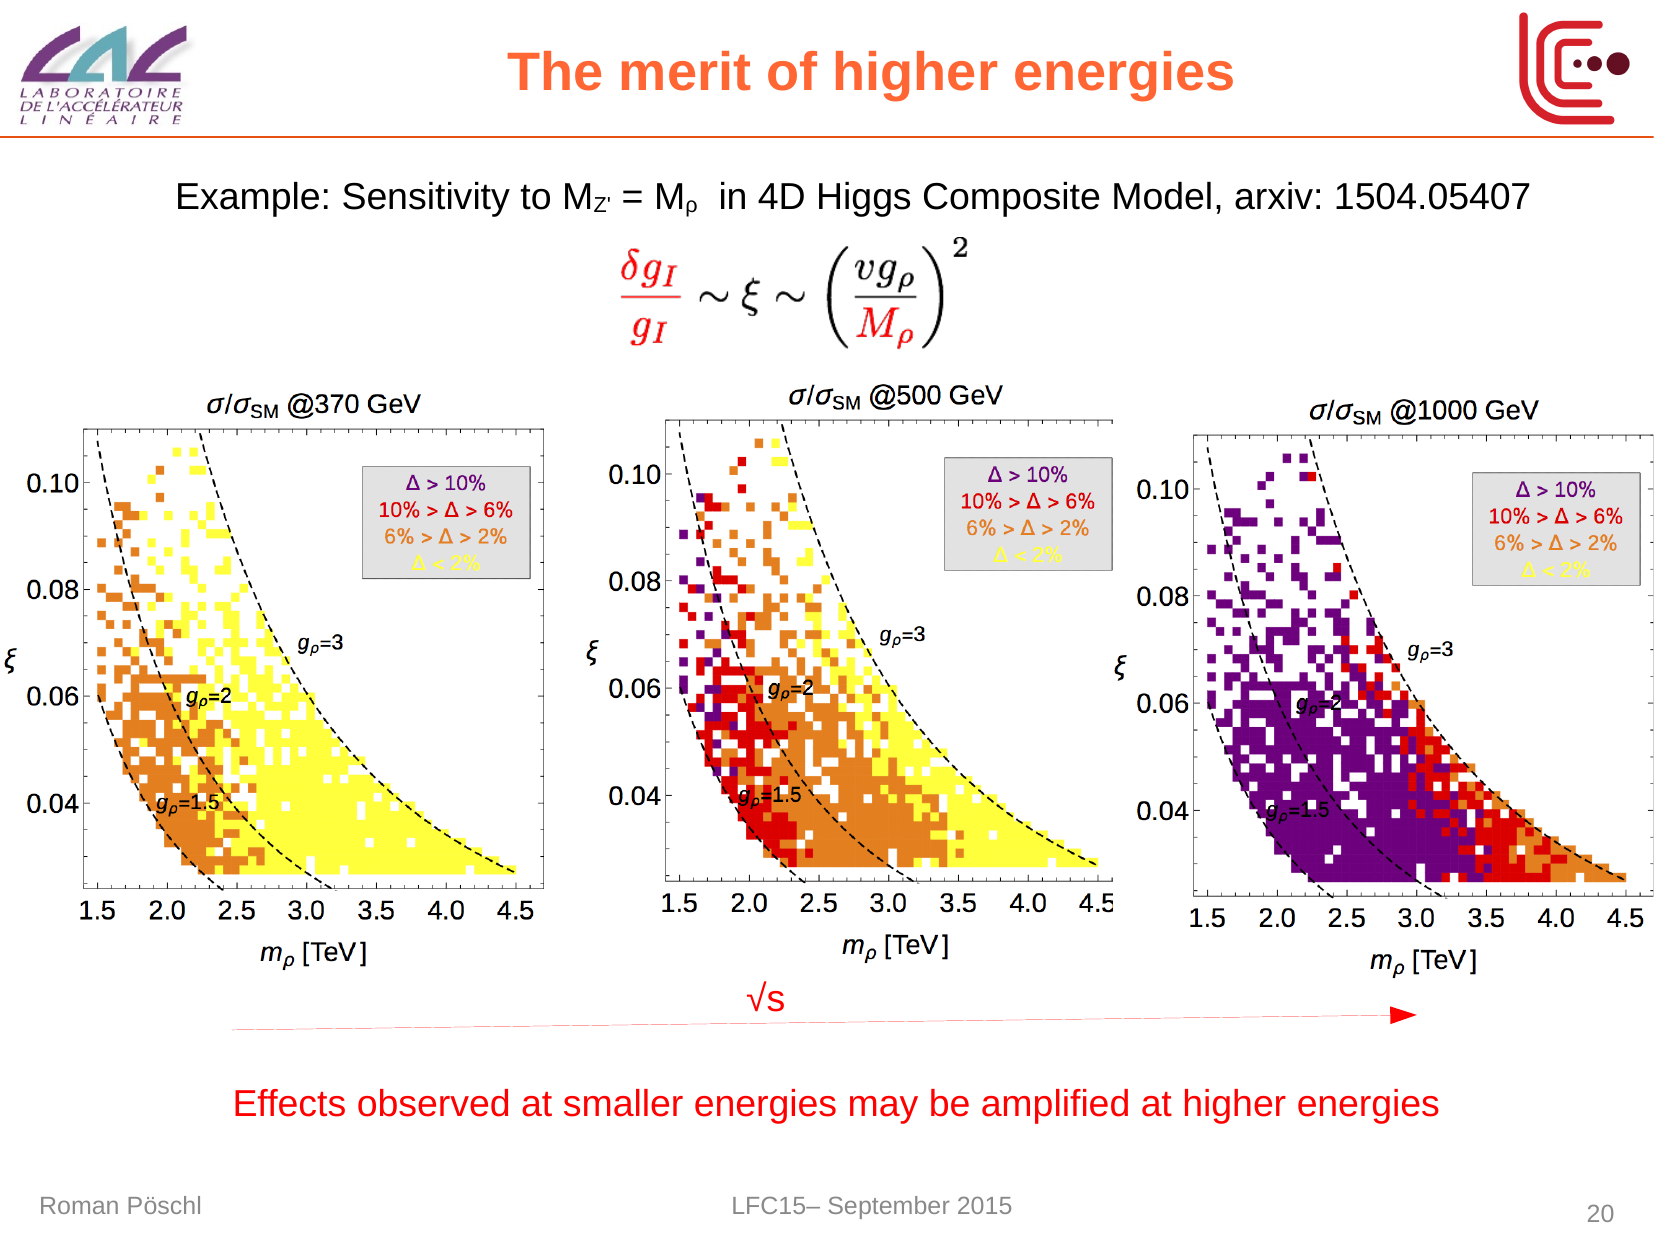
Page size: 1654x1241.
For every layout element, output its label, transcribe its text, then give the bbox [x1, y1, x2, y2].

picture [17, 22, 199, 127]
picture [585, 378, 1654, 981]
picture [1508, 2, 1641, 135]
text_box Example: Sensitivity to MZ' = Mρ in 4D Higgs Composite Model, arxiv: 1504.05407 [160, 168, 1549, 238]
title The merit of higher energies [128, 29, 1617, 113]
picture [3, 387, 544, 973]
picture [620, 237, 968, 350]
text_box Effects observed at smaller energies may be amplified at higher energies [217, 1075, 1459, 1133]
text_box √s [731, 969, 801, 1027]
